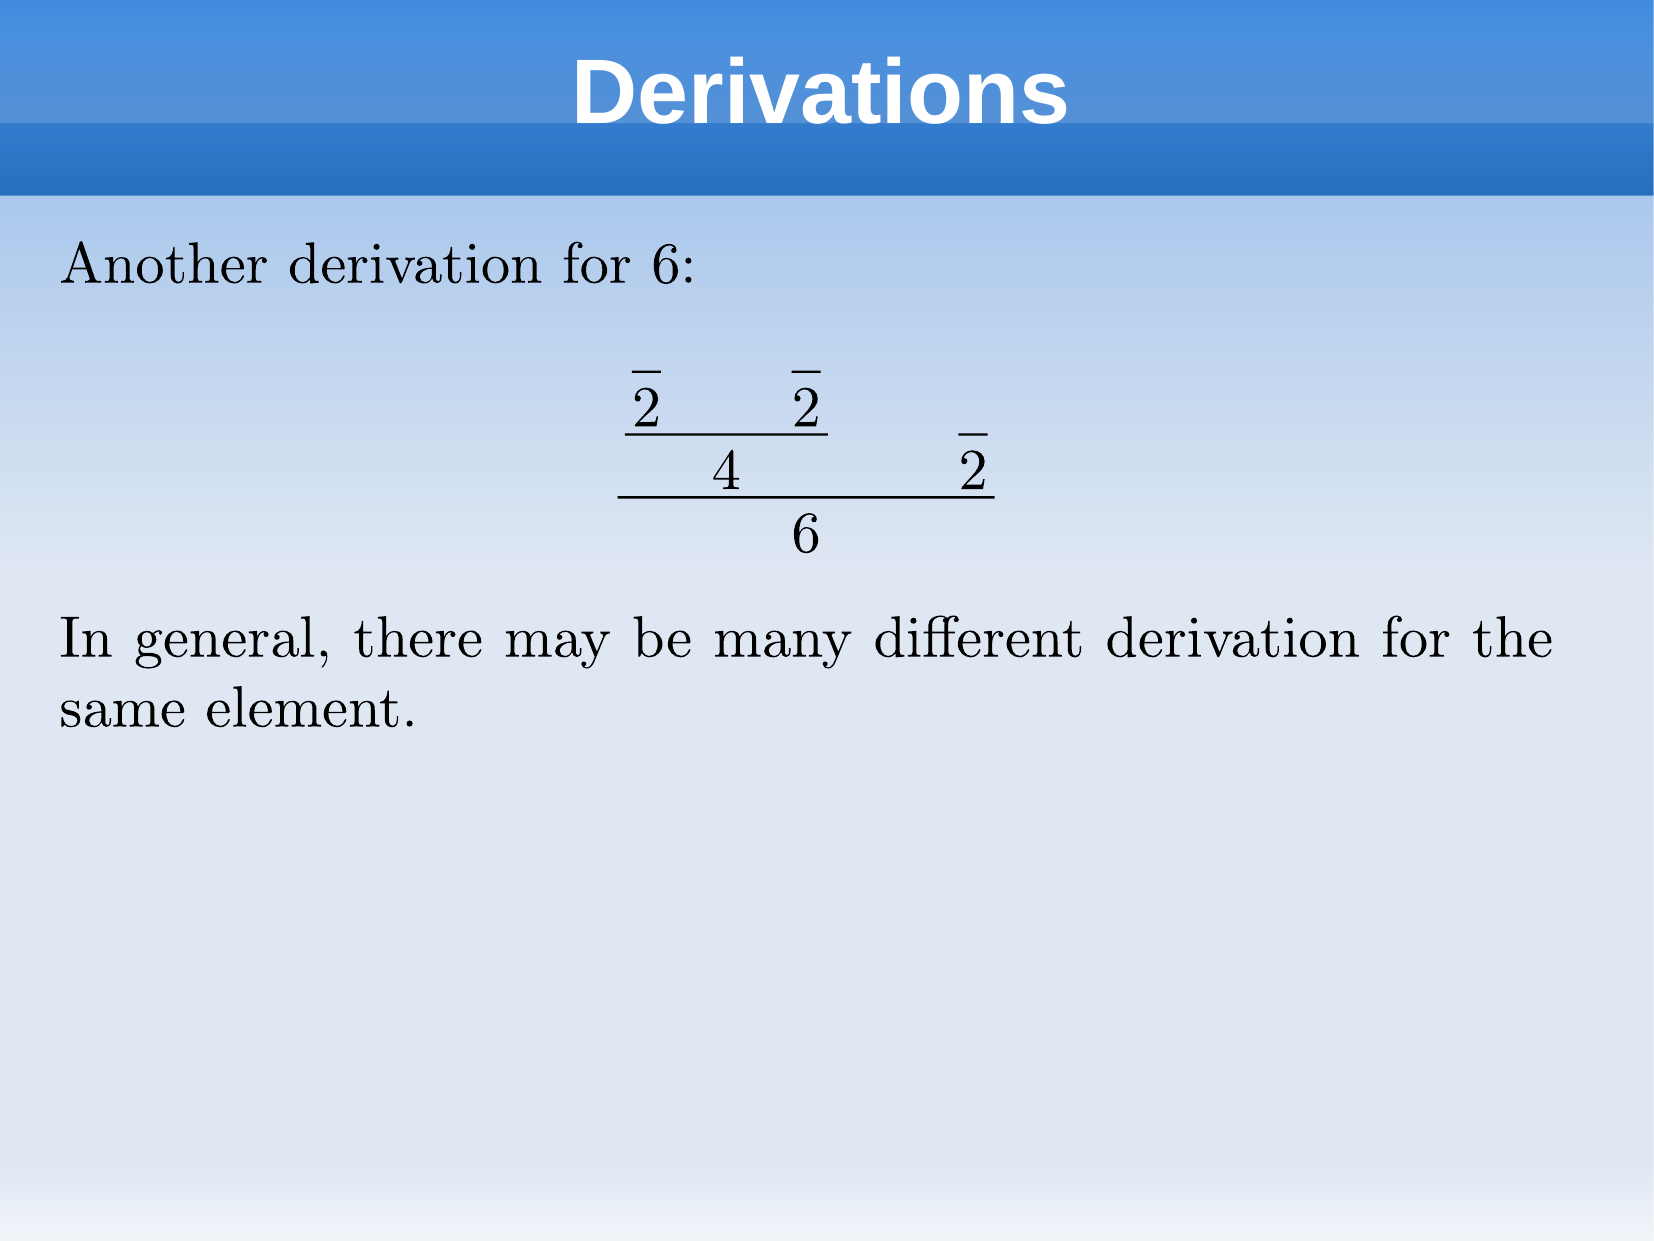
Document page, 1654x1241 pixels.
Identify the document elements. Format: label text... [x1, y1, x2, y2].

list [82, 290, 1571, 1109]
picture [0, 0, 1654, 1241]
title Derivations [76, 0, 1565, 188]
